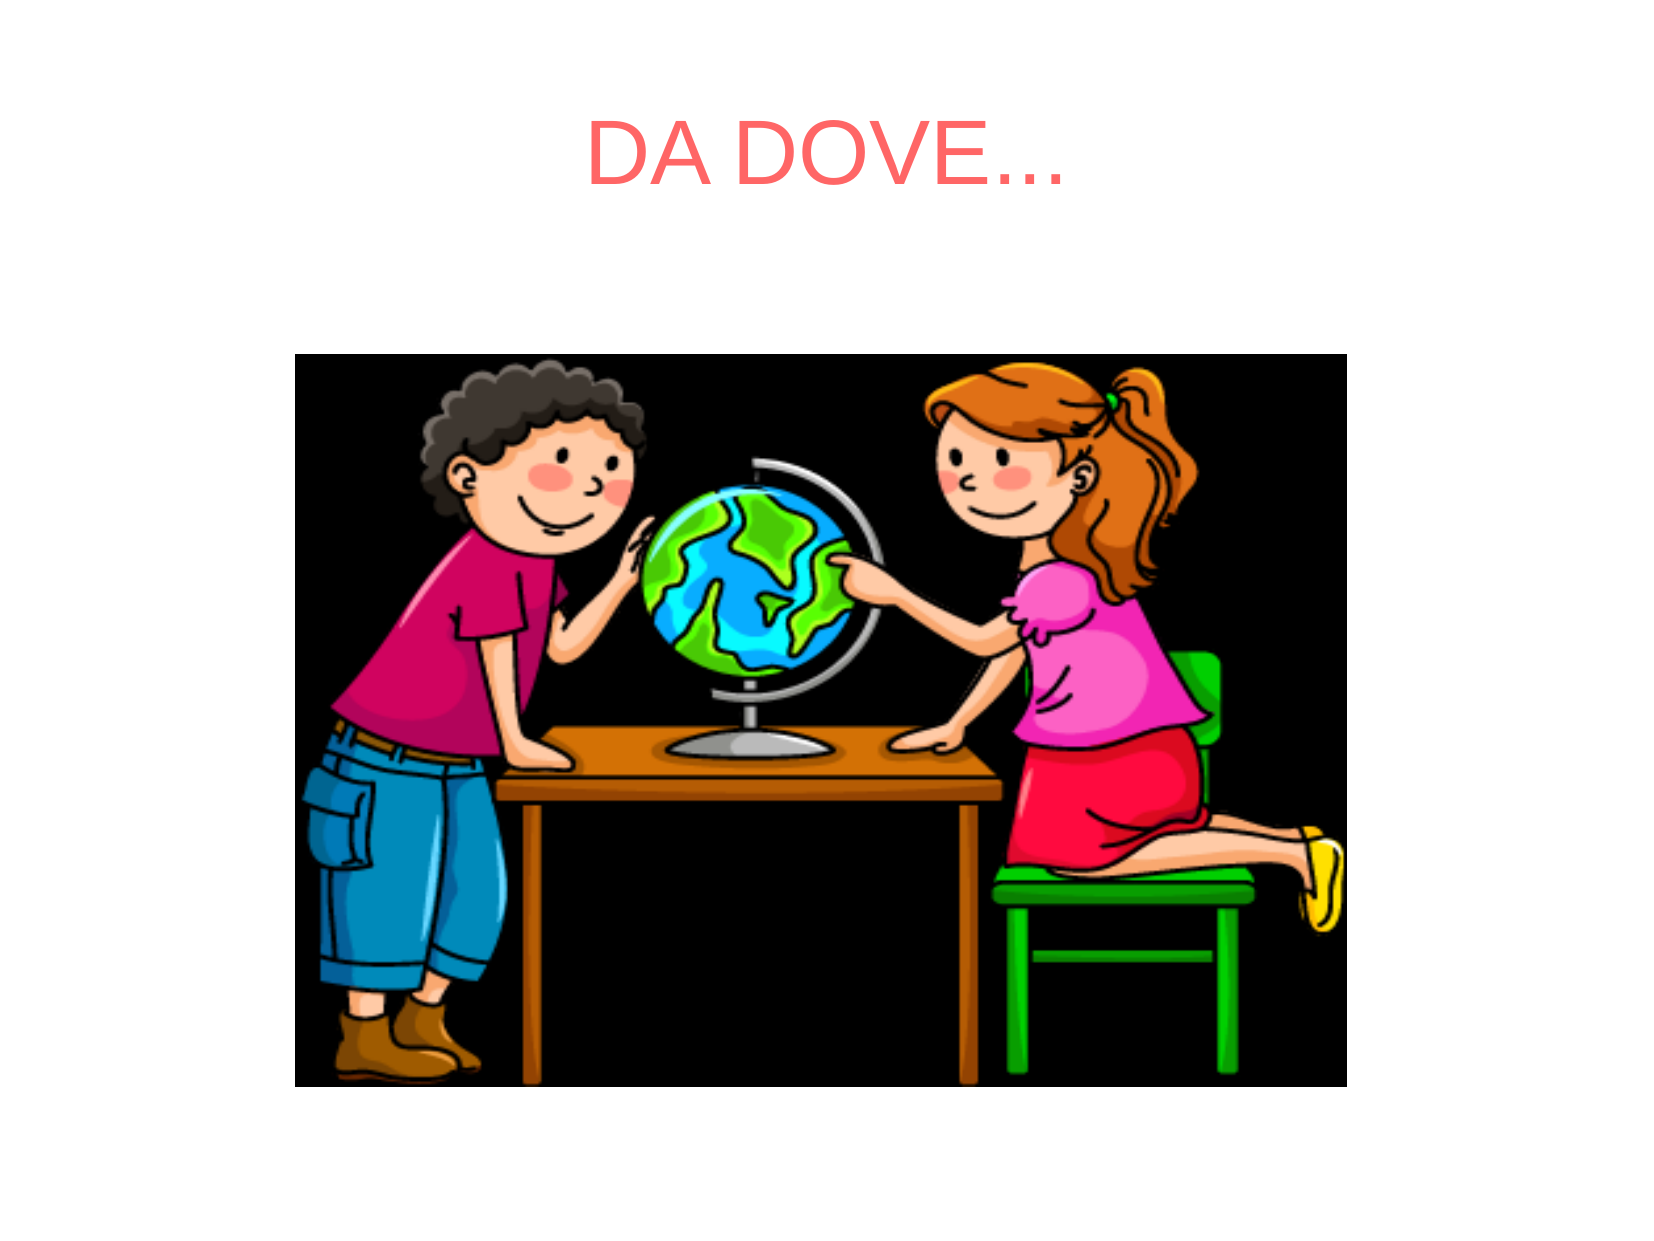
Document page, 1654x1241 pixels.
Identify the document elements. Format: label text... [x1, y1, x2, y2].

title DA DOVE... [82, 49, 1571, 257]
picture [295, 354, 1347, 1087]
